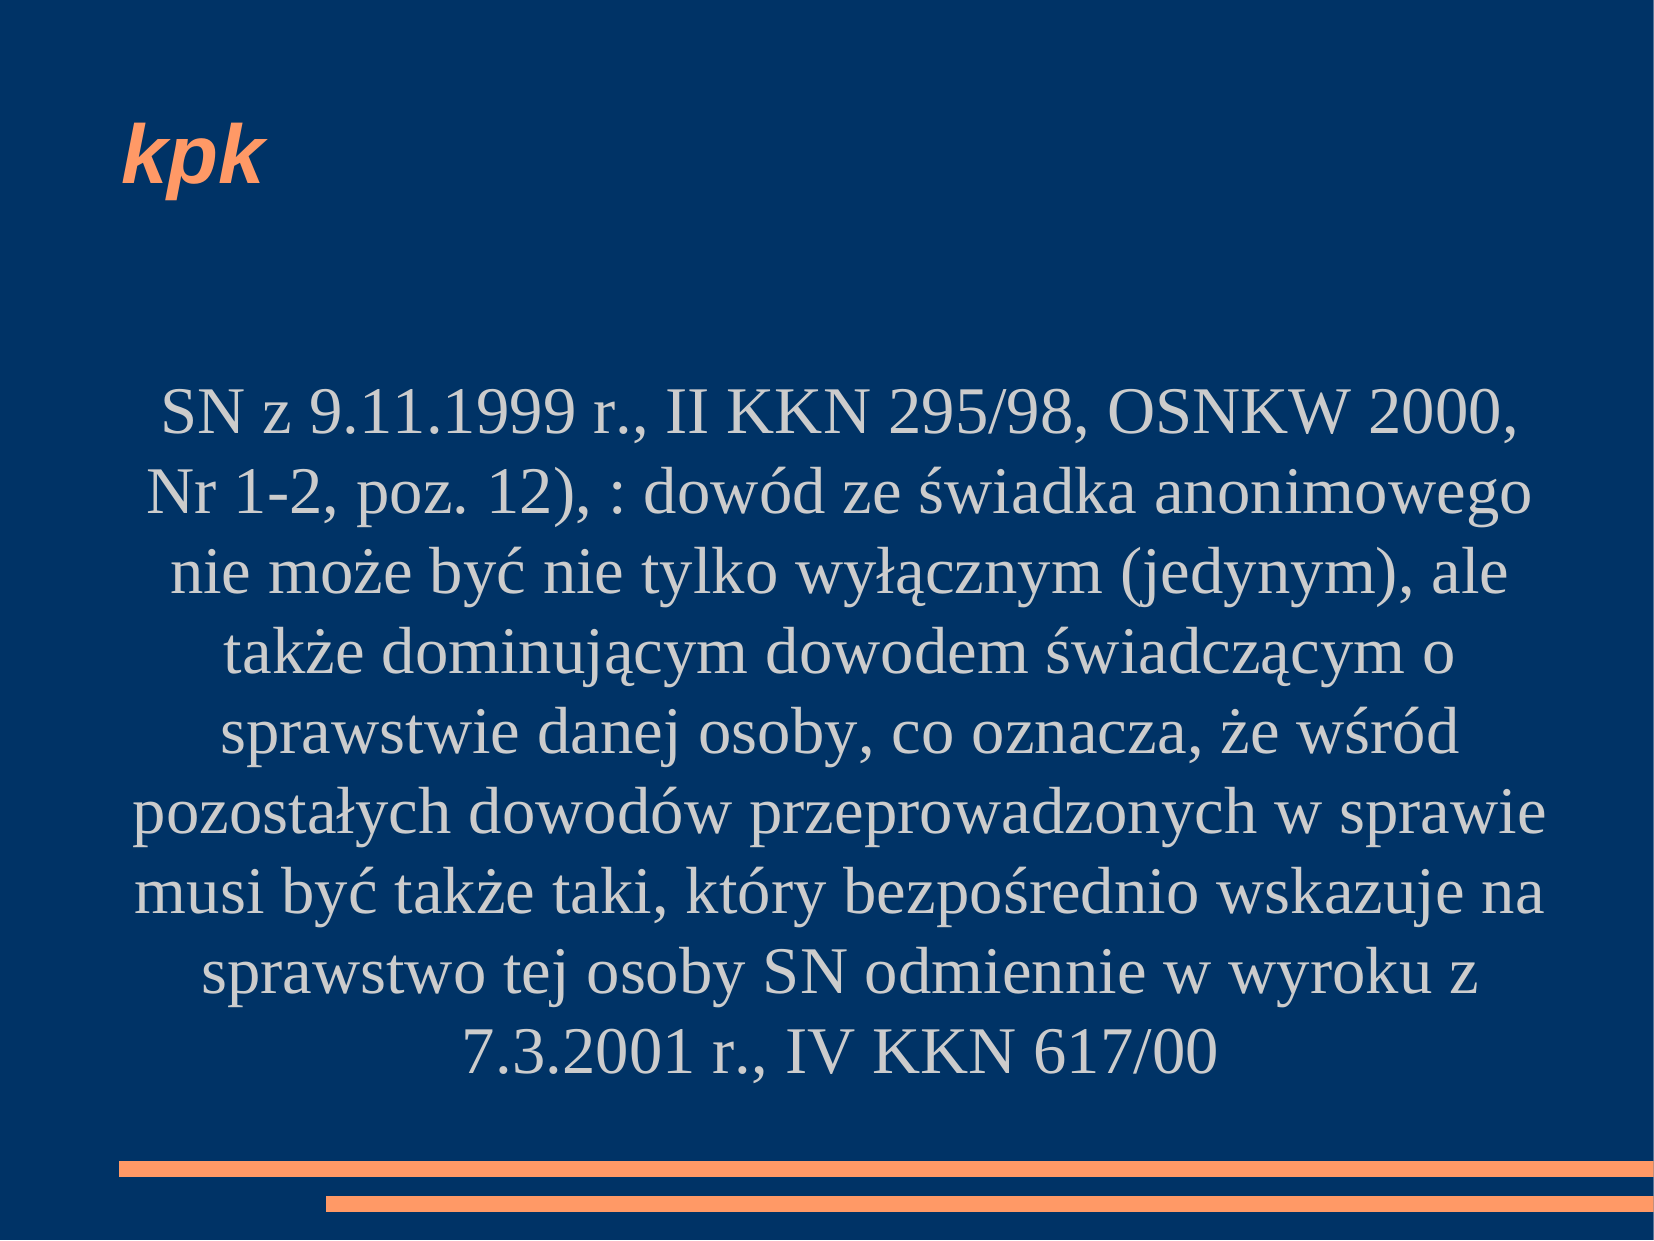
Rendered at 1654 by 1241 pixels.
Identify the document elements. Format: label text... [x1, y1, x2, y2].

subtitle SN z 9.11.1999 r., II KKN 295/98, OSNKW 2000, Nr 1-2, poz. 12), : dowód ze świadka anonimowego nie może być nie tylko wyłącznym (jedynym), ale także dominującym dowodem świadczącym o sprawstwie danej osoby, co oznacza, że wśród pozostałych dowodów przeprowadzonych w sprawie musi być także taki, który bezpośrednio wskazuje na sprawstwo tej osoby SN odmiennie w wyroku z 7.3.2001 r., IV KKN 617/00 [121, 329, 1561, 1125]
title kpk [121, 53, 1534, 247]
